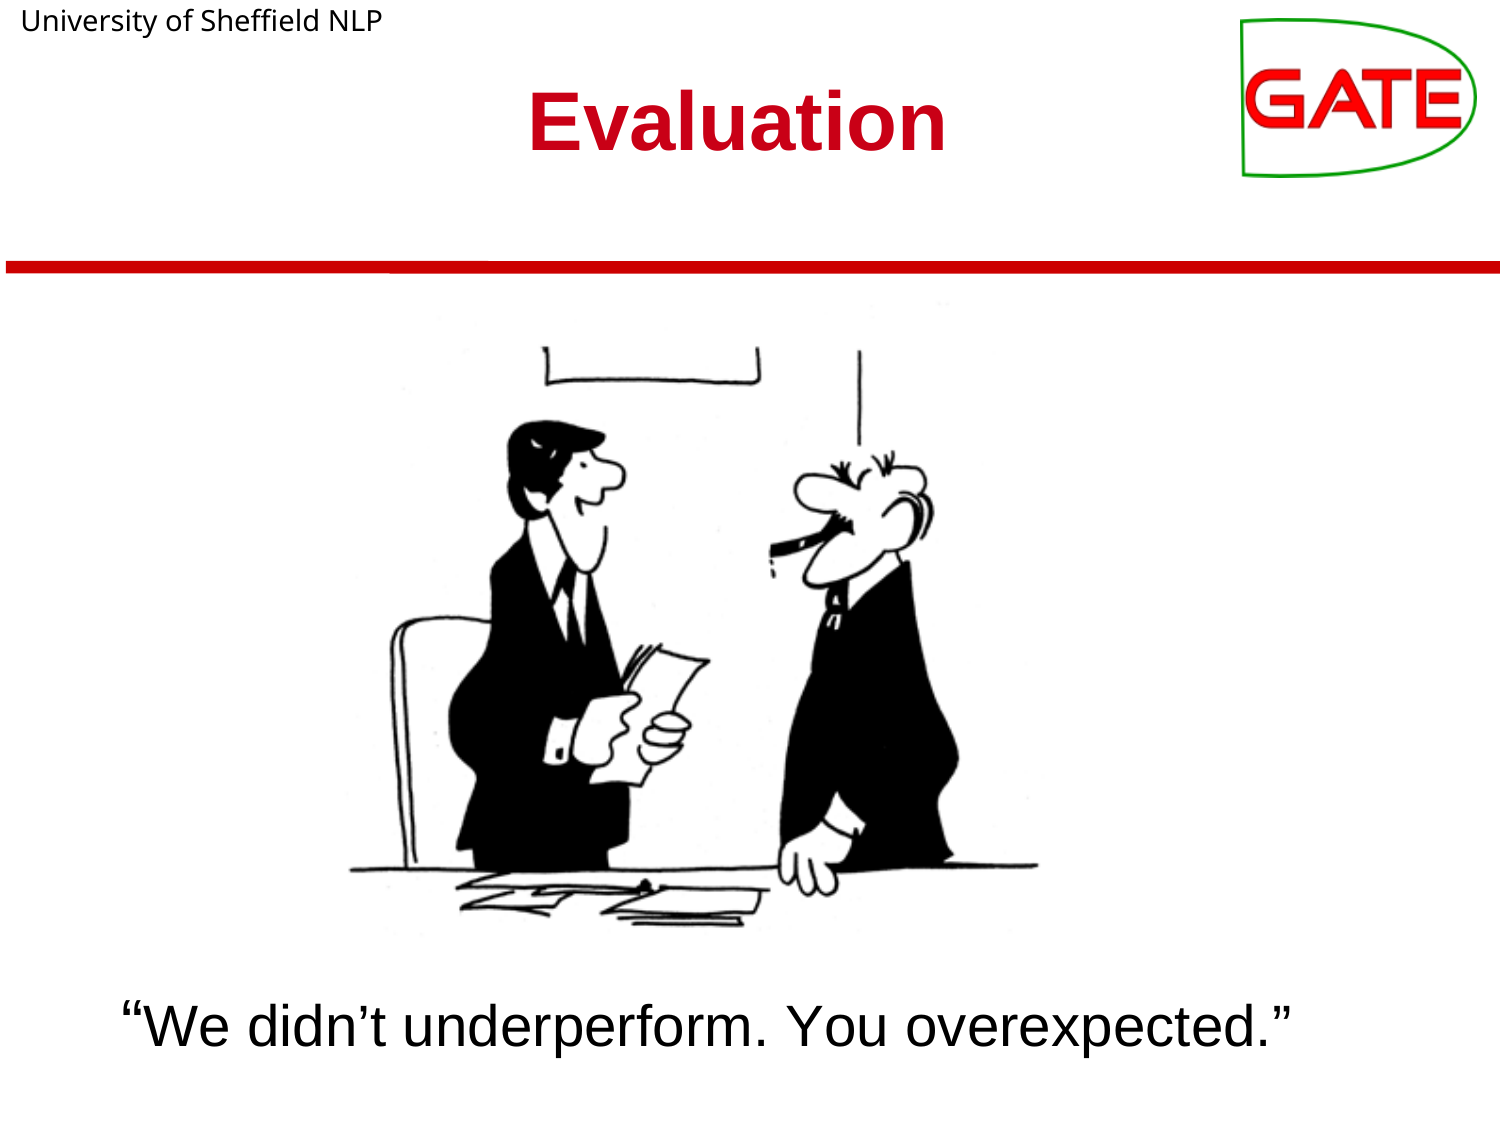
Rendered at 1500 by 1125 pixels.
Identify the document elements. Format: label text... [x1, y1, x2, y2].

text_box Evaluation [177, 62, 1300, 178]
picture [330, 298, 1063, 974]
text_box “We didn’t underperform. You overexpected.” [106, 974, 1418, 1069]
picture [1240, 18, 1477, 178]
